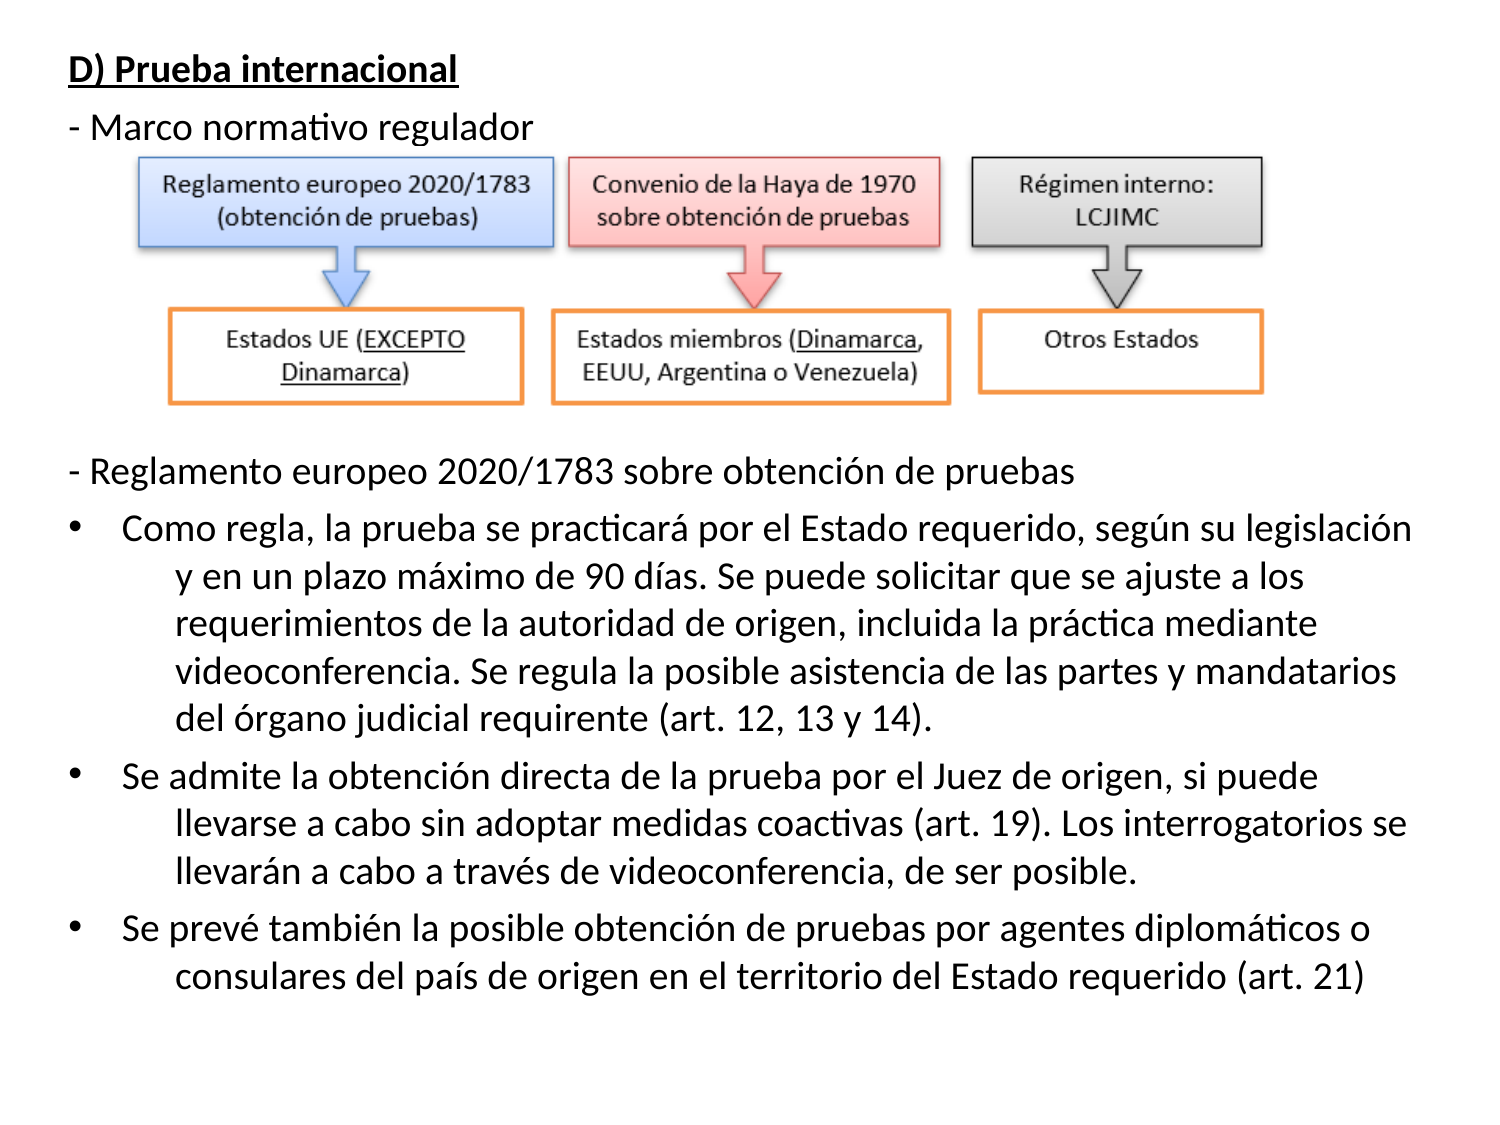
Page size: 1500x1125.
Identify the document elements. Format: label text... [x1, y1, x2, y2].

list D) Prueba internacional - Marco normativo regulador - Reglamento europeo 2020/1783 sobre obtención de pruebas Como regla, la prueba se practicará por el Estado requerido, según su legislación y en un plazo máximo de 90 días. Se puede solicitar que se ajuste a los requerimientos de la autoridad de origen, incluida la práctica mediante videoconferencia. Se regula la posible asistencia de las partes y mandatarios del órgano judicial requirente (art. 12, 13 y 14). Se admite la obtención directa de la prueba por el Juez de origen, si puede llevarse a cabo sin adoptar medidas coactivas (art. 19). Los interrogatorios se llevarán a cabo a través de videoconferencia, de ser posible. Se prevé también la posible obtención de pruebas por agentes diplomáticos o consulares del país de origen en el territorio del Estado requerido (art. 21) [53, 35, 1447, 1017]
picture [115, 146, 1280, 423]
